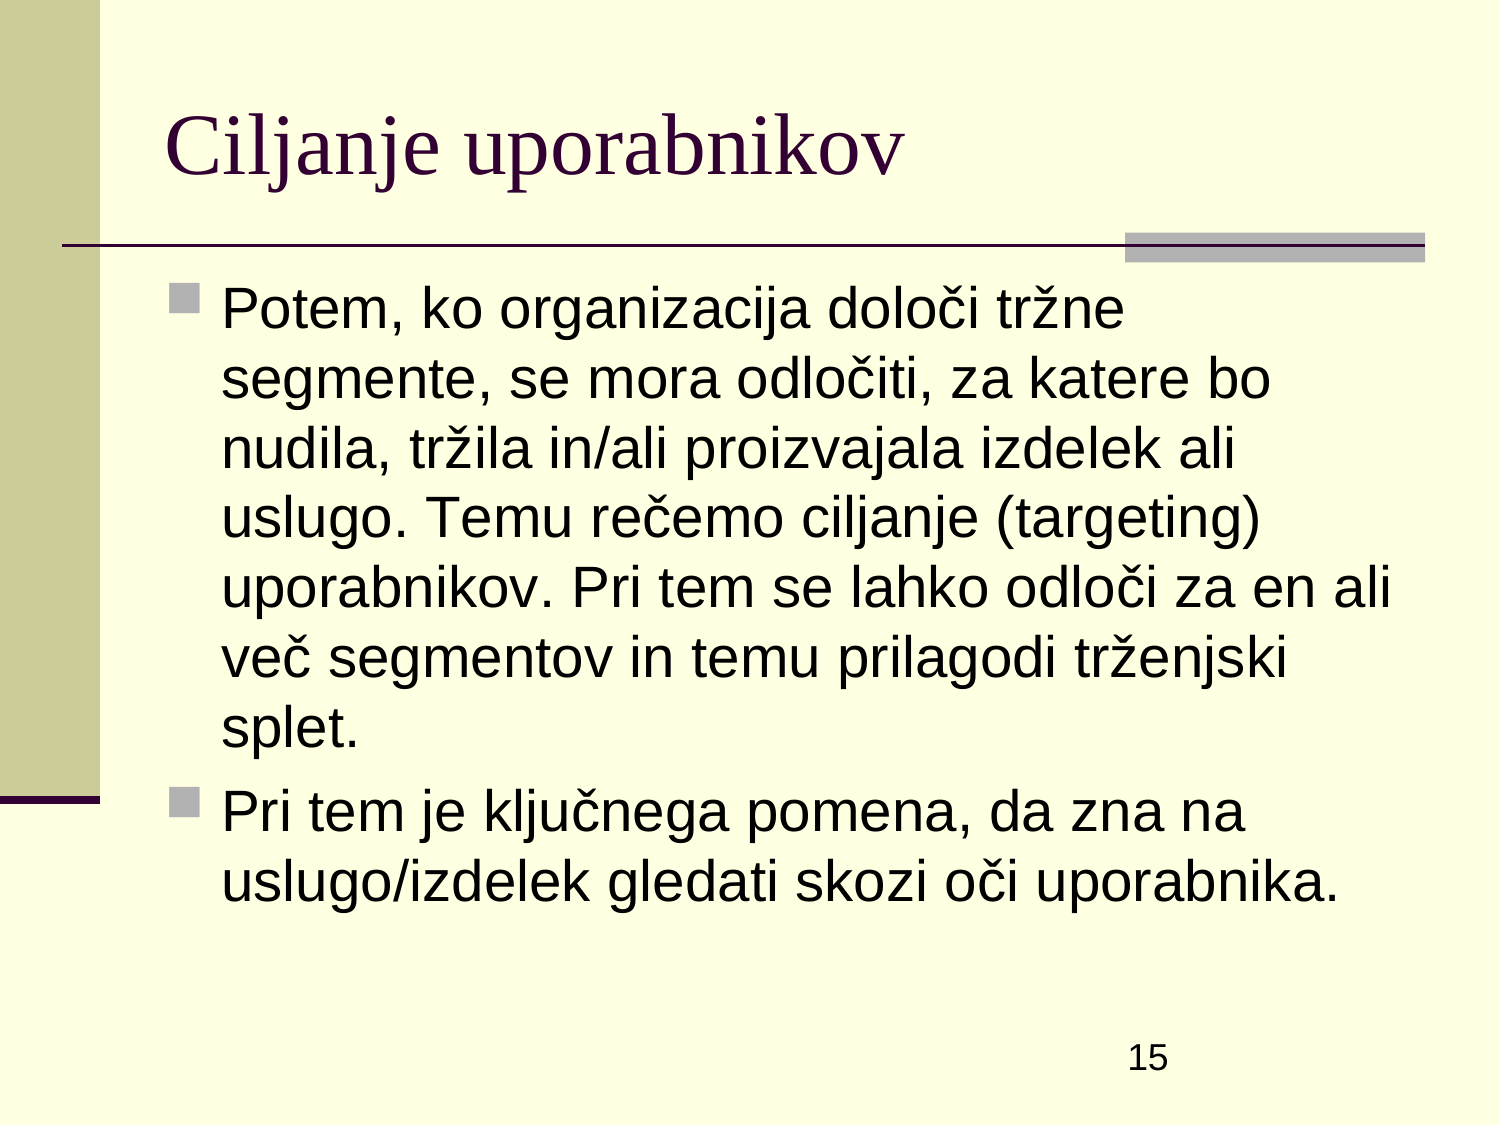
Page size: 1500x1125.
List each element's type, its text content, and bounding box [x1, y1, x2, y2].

list Potem, ko organizacija določi tržne segmente, se mora odločiti, za katere bo nudila, tržila in/ali proizvajala izdelek ali uslugo. Temu rečemo ciljanje (targeting) uporabnikov. Pri tem se lahko odloči za en ali več segmentov in temu prilagodi trženjski splet. Pri tem je ključnega pomena, da zna na uslugo/izdelek gledati skozi oči uporabnika. [150, 262, 1426, 1006]
title Ciljanje uporabnikov [150, 45, 1426, 234]
